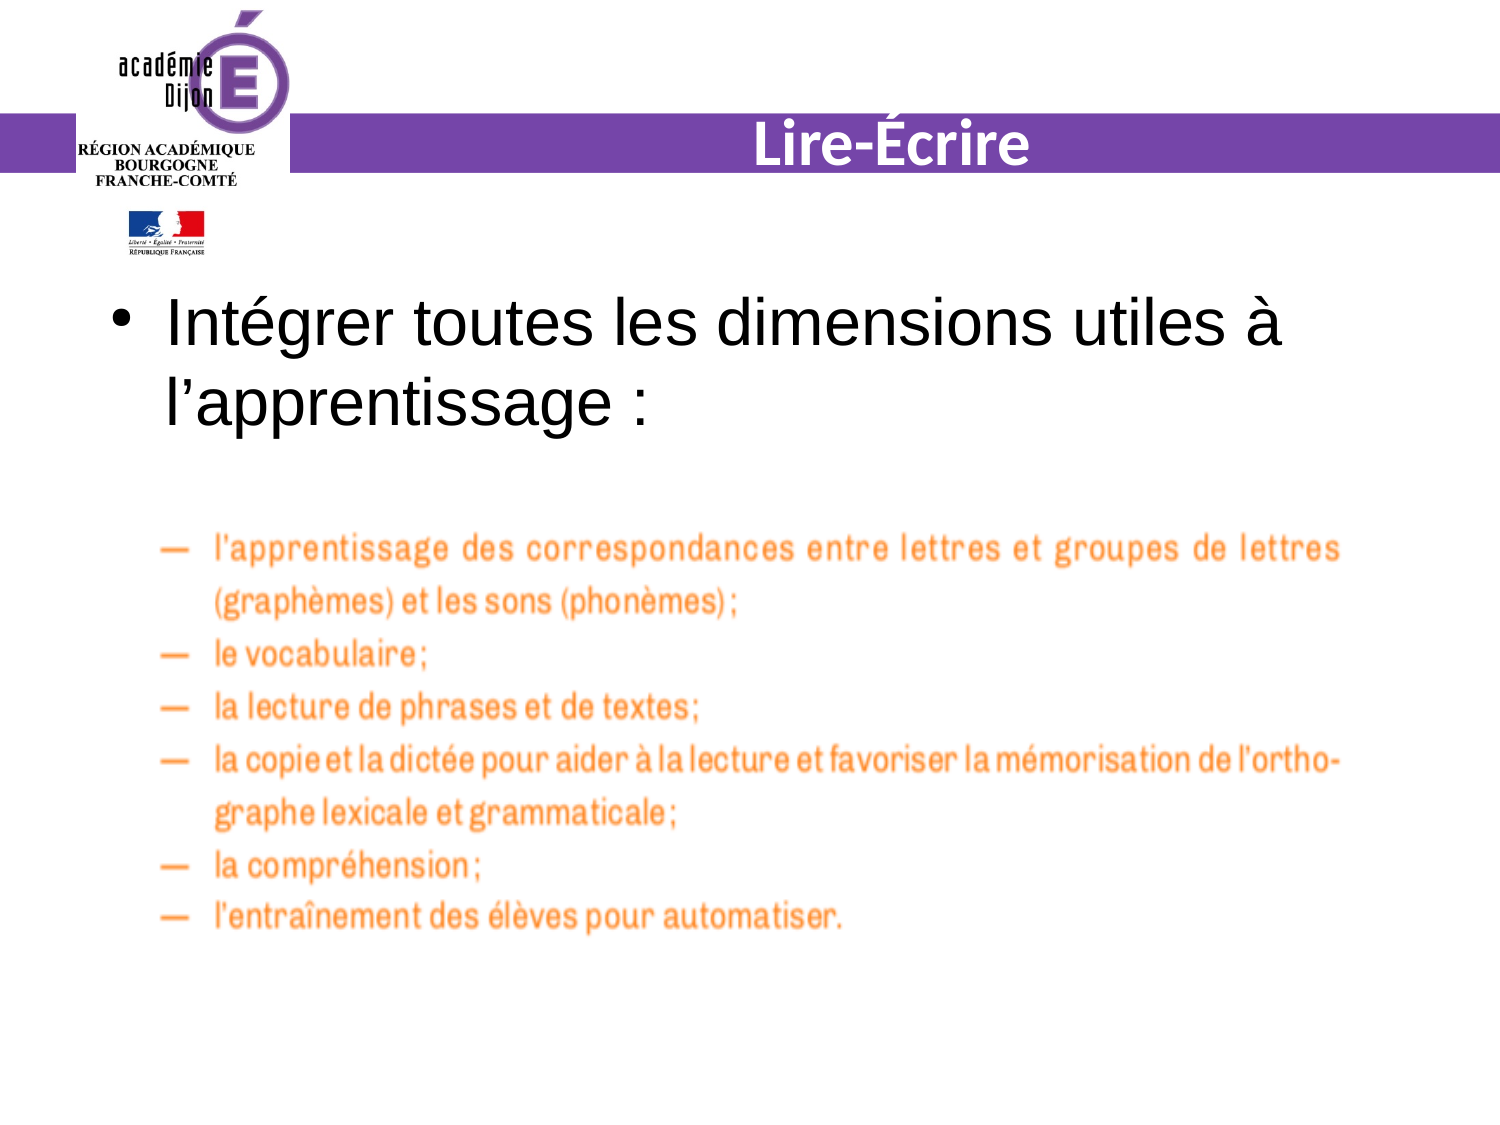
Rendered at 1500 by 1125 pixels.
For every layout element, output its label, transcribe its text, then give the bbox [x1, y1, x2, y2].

list Intégrer toutes les dimensions utiles à l’apprentissage : [94, 271, 1445, 1015]
picture [76, 8, 290, 256]
picture [117, 507, 1383, 970]
title Lire-Écrire [360, 45, 1425, 233]
